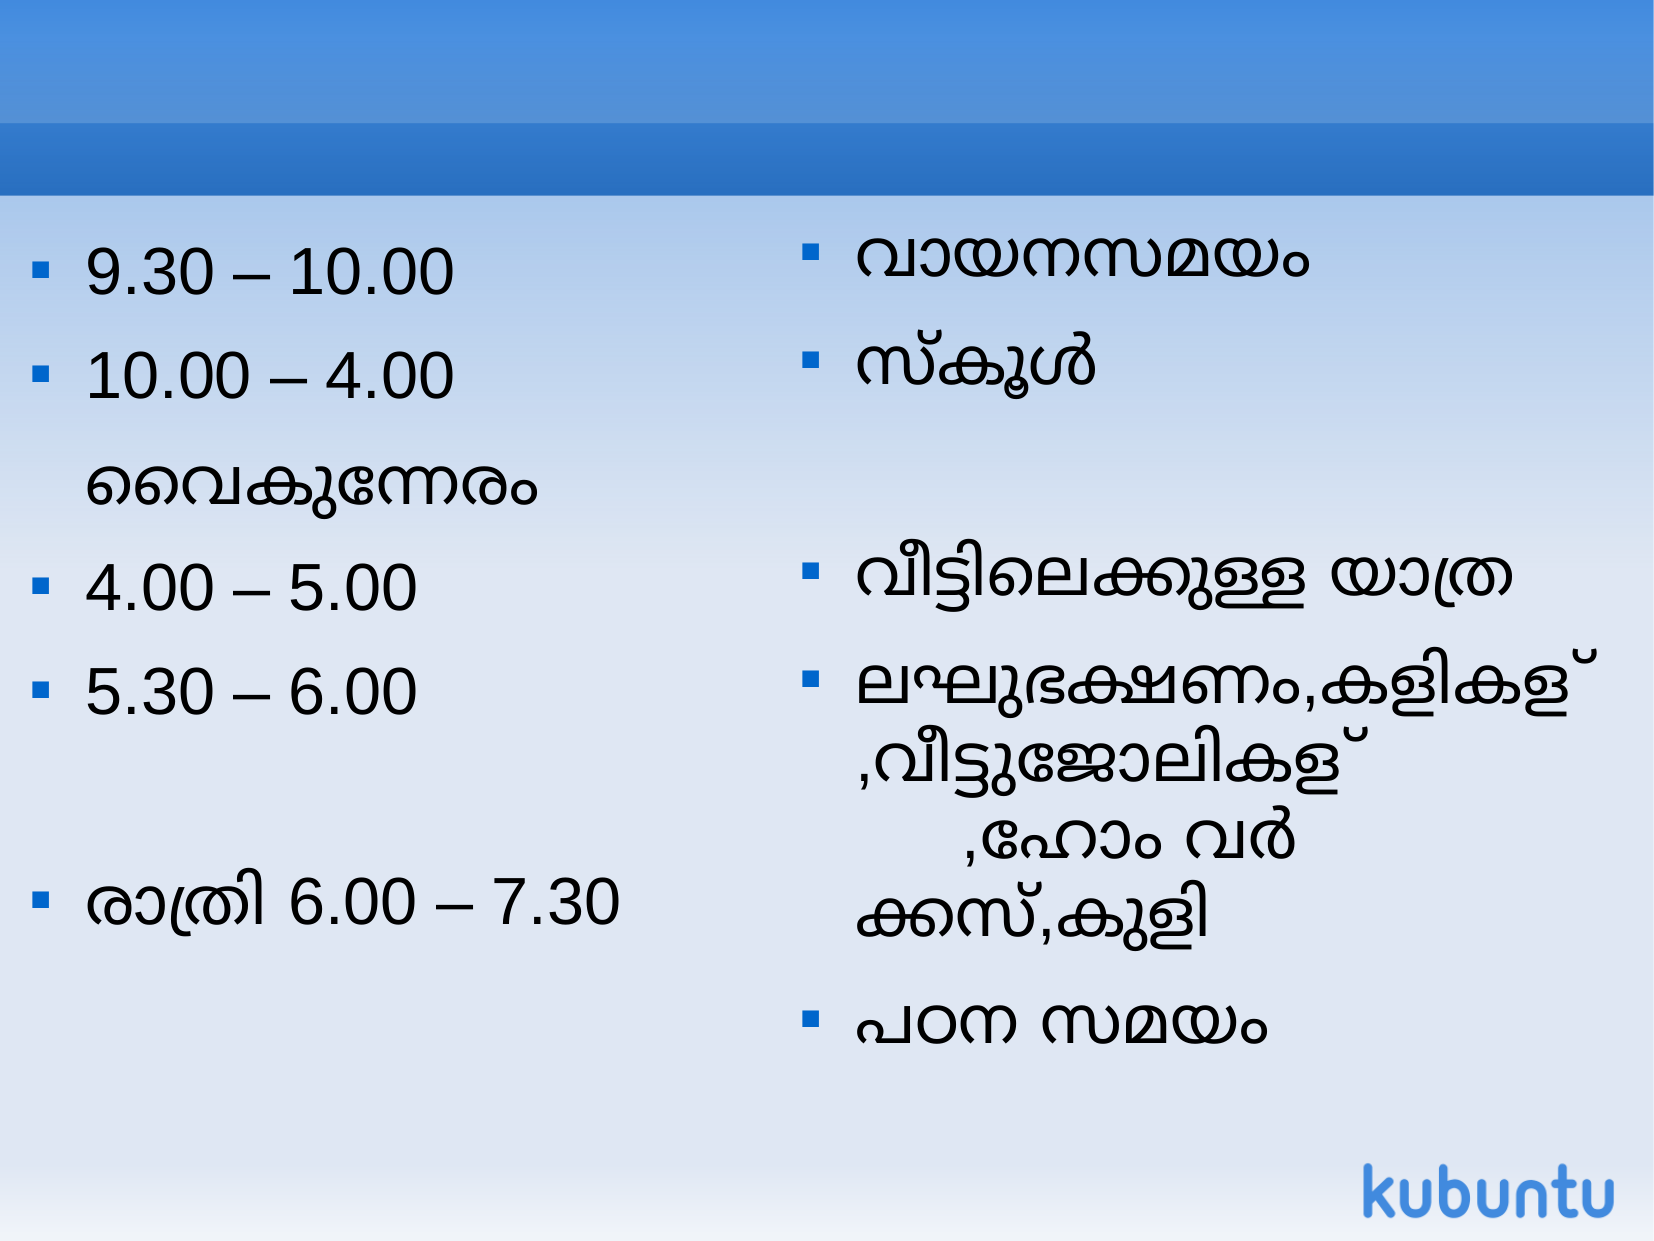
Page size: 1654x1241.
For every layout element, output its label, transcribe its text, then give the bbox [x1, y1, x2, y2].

picture [0, 0, 1654, 1241]
list വായനസമയം സ്കൂള്‍ വീട്ടിലെക്കുള്ള യാത്ര ലഘുഭക്ഷണം,കളികള്‍,വീട്ടുജോലികള്‍ ,ഹോം വര്‍ക്കസ്,കുളി പഠന സമയം [784, 214, 1612, 1191]
list 9.30 – 10.00 10.00 – 4.00 വൈകുന്നേരം 4.00 – 5.00 5.30 – 6.00 രാത്രി 6.00 – 7.30 [14, 233, 753, 1150]
